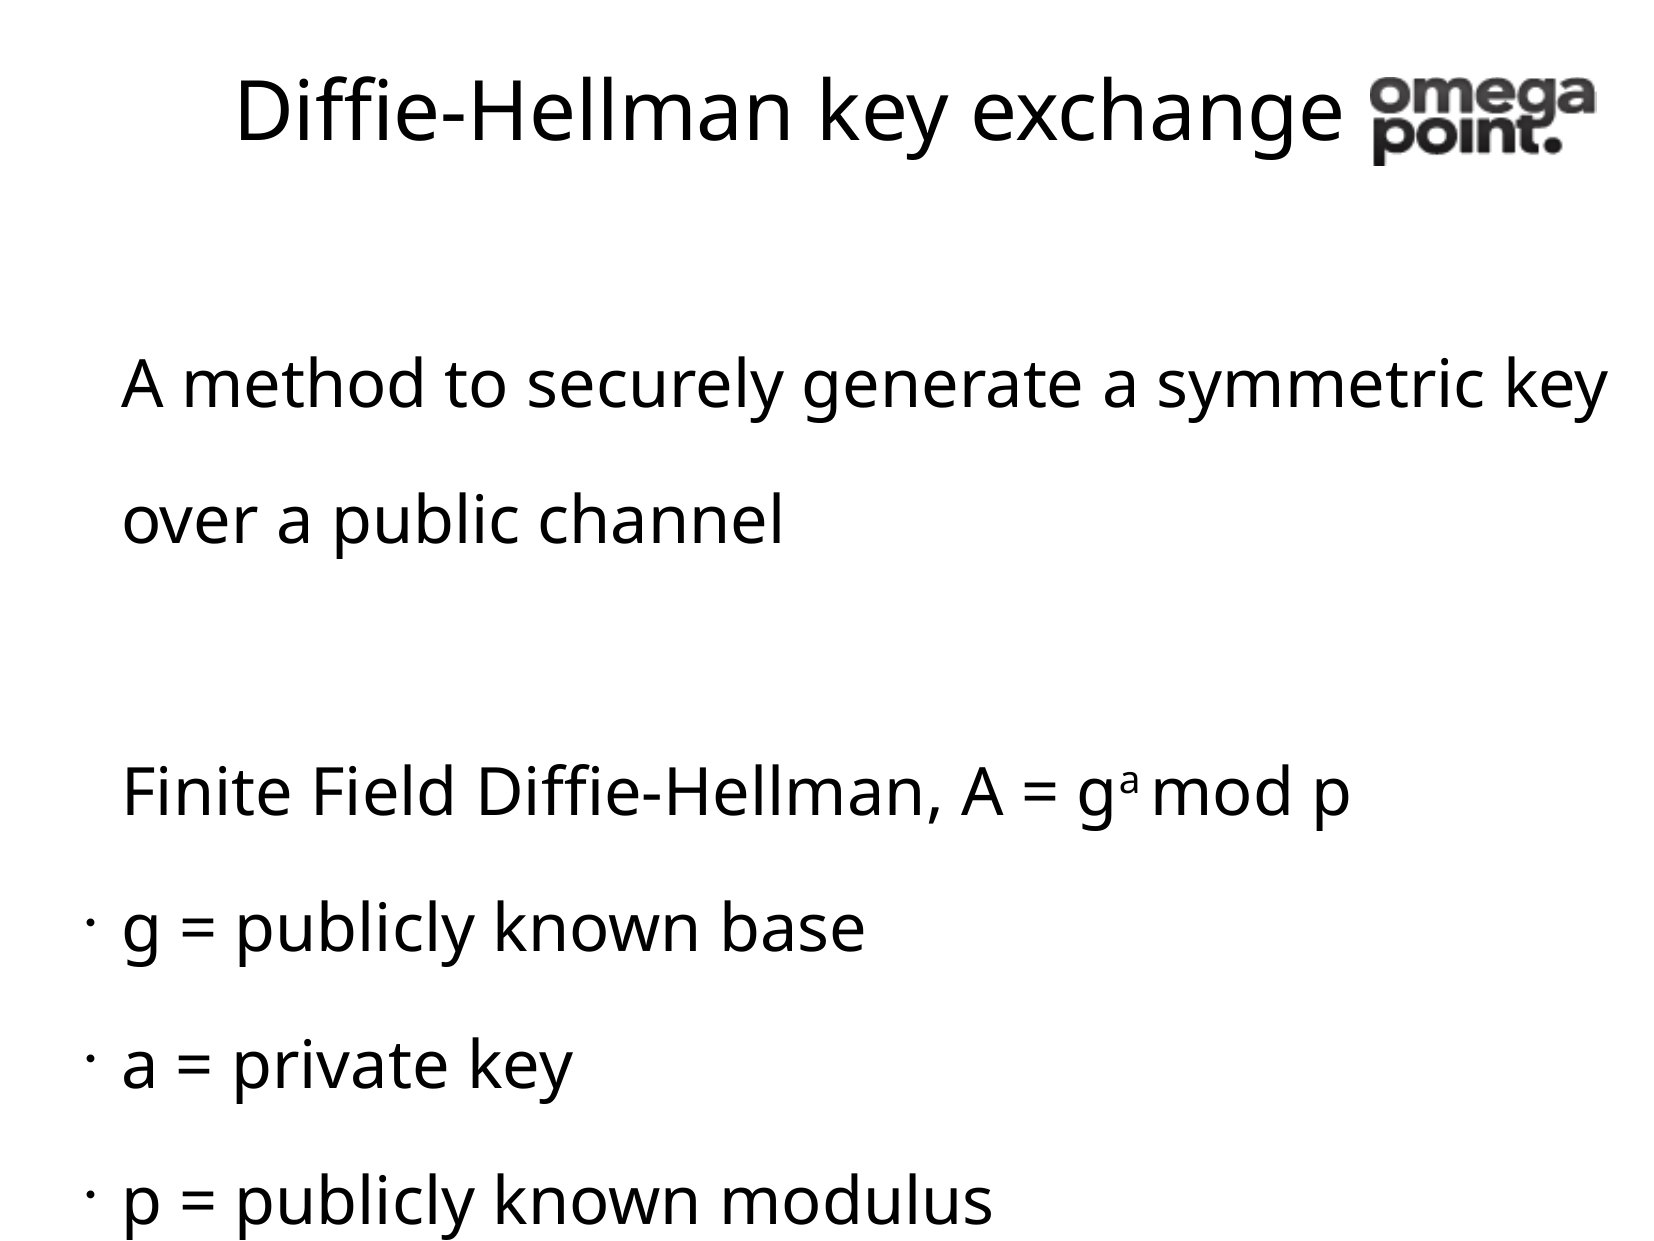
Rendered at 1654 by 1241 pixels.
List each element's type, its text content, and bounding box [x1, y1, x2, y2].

picture [1370, 77, 1597, 166]
text_box Diffie-Hellman key exchange [46, 0, 1535, 265]
text_box A method to securely generate a symmetric key over a public channel Finite Field Diffie-Hellman, A = ga mod p g = publicly known base a = private key p = publicly known modulus A = public key [70, 283, 1654, 1241]
